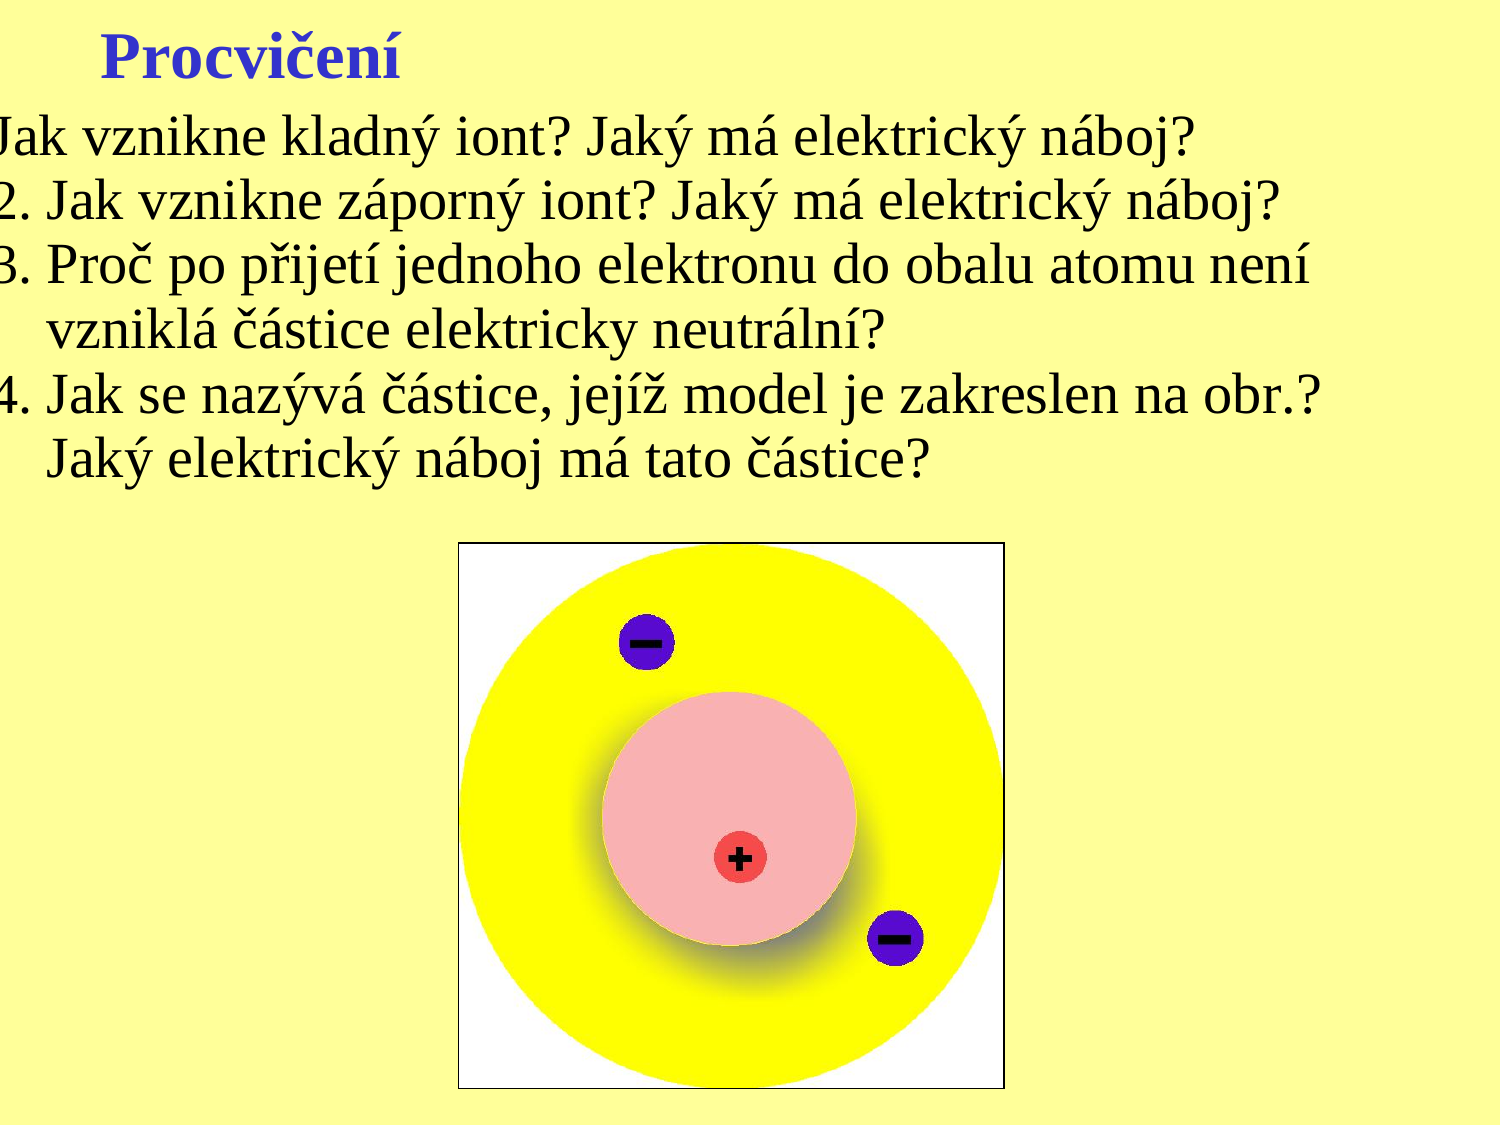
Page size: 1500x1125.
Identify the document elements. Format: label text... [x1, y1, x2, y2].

picture [459, 543, 1004, 1088]
text_box Procvičení [85, 11, 417, 95]
text_box Jak vznikne kladný iont? Jaký má elektrický náboj? 2. Jak vznikne záporný iont? Jaký má elektrický náboj? 3. Proč po přijetí jednoho elektronu do obalu atomu není vzniklá částice elektricky neutrální? 4. Jak se nazývá částice, jejíž model je zakreslen na obr.? Jaký elektrický náboj má tato částice? [0, 95, 1450, 561]
